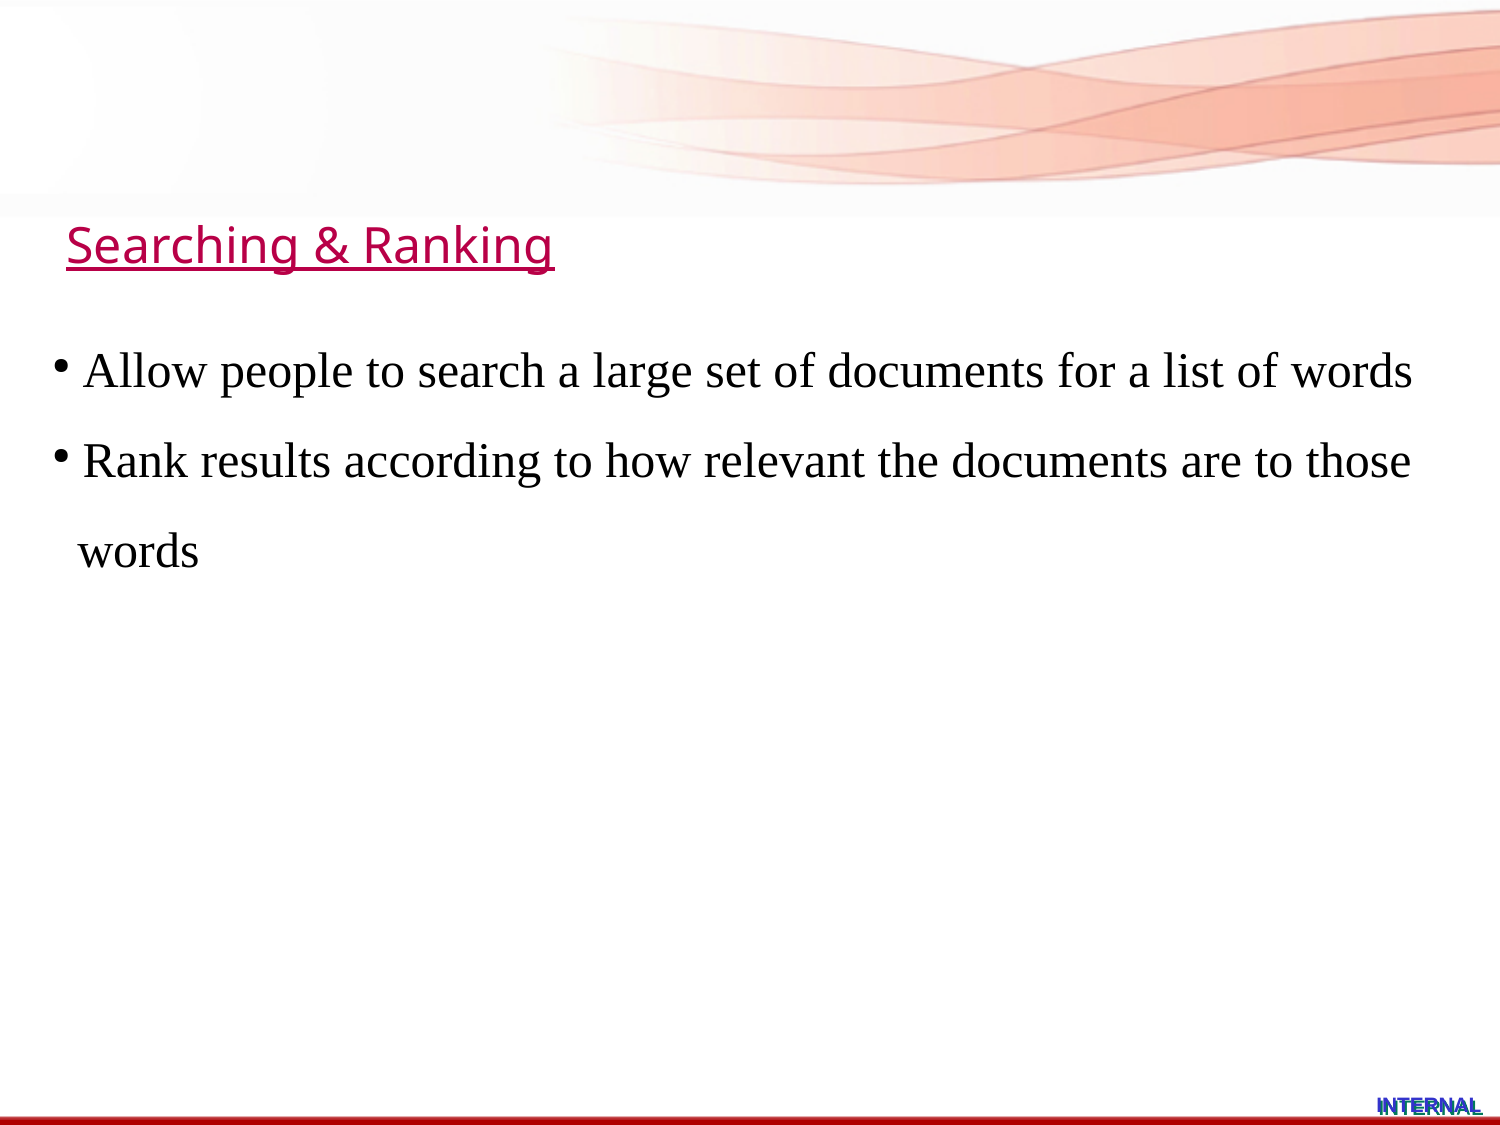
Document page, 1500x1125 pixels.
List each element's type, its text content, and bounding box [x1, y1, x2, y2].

text_box Searching & Ranking [51, 205, 765, 281]
picture [0, 0, 1500, 1120]
text_box Allow people to search a large set of documents for a list of words Rank results according to how relevant the documents are to those words [37, 299, 1500, 601]
